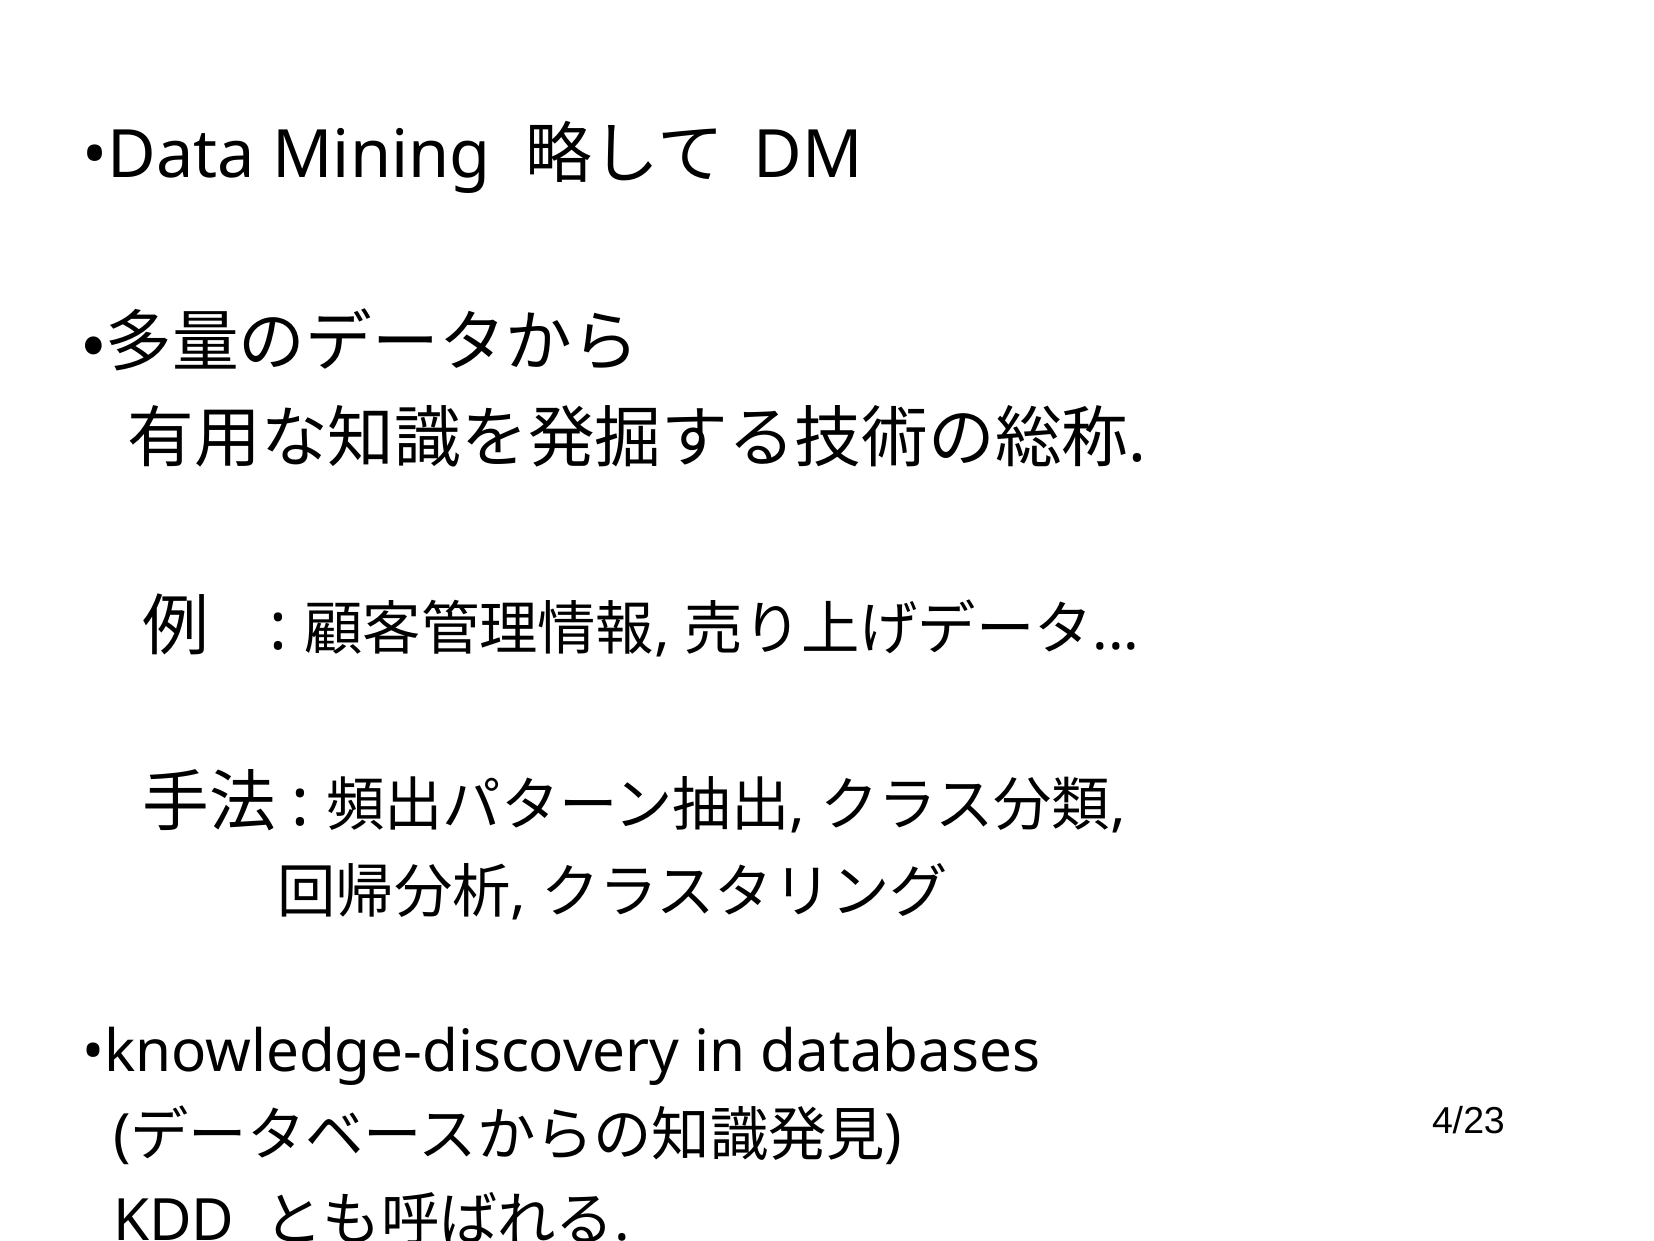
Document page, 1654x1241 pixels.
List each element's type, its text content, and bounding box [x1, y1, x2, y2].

subtitle データマイニングとは •Data Mining 略して DM •多量のデータから 有用な知識を発掘する技術の総称. 例 : 顧客管理情報, 売り上げデータ... 手法 : 頻出パターン抽出, クラス分類, 回帰分析, クラスタリング •knowledge-discovery in databases (データベースからの知識発見) KDD とも呼ばれる. [82, 49, 1571, 1109]
text_box 4/23 [1417, 1092, 1536, 1150]
